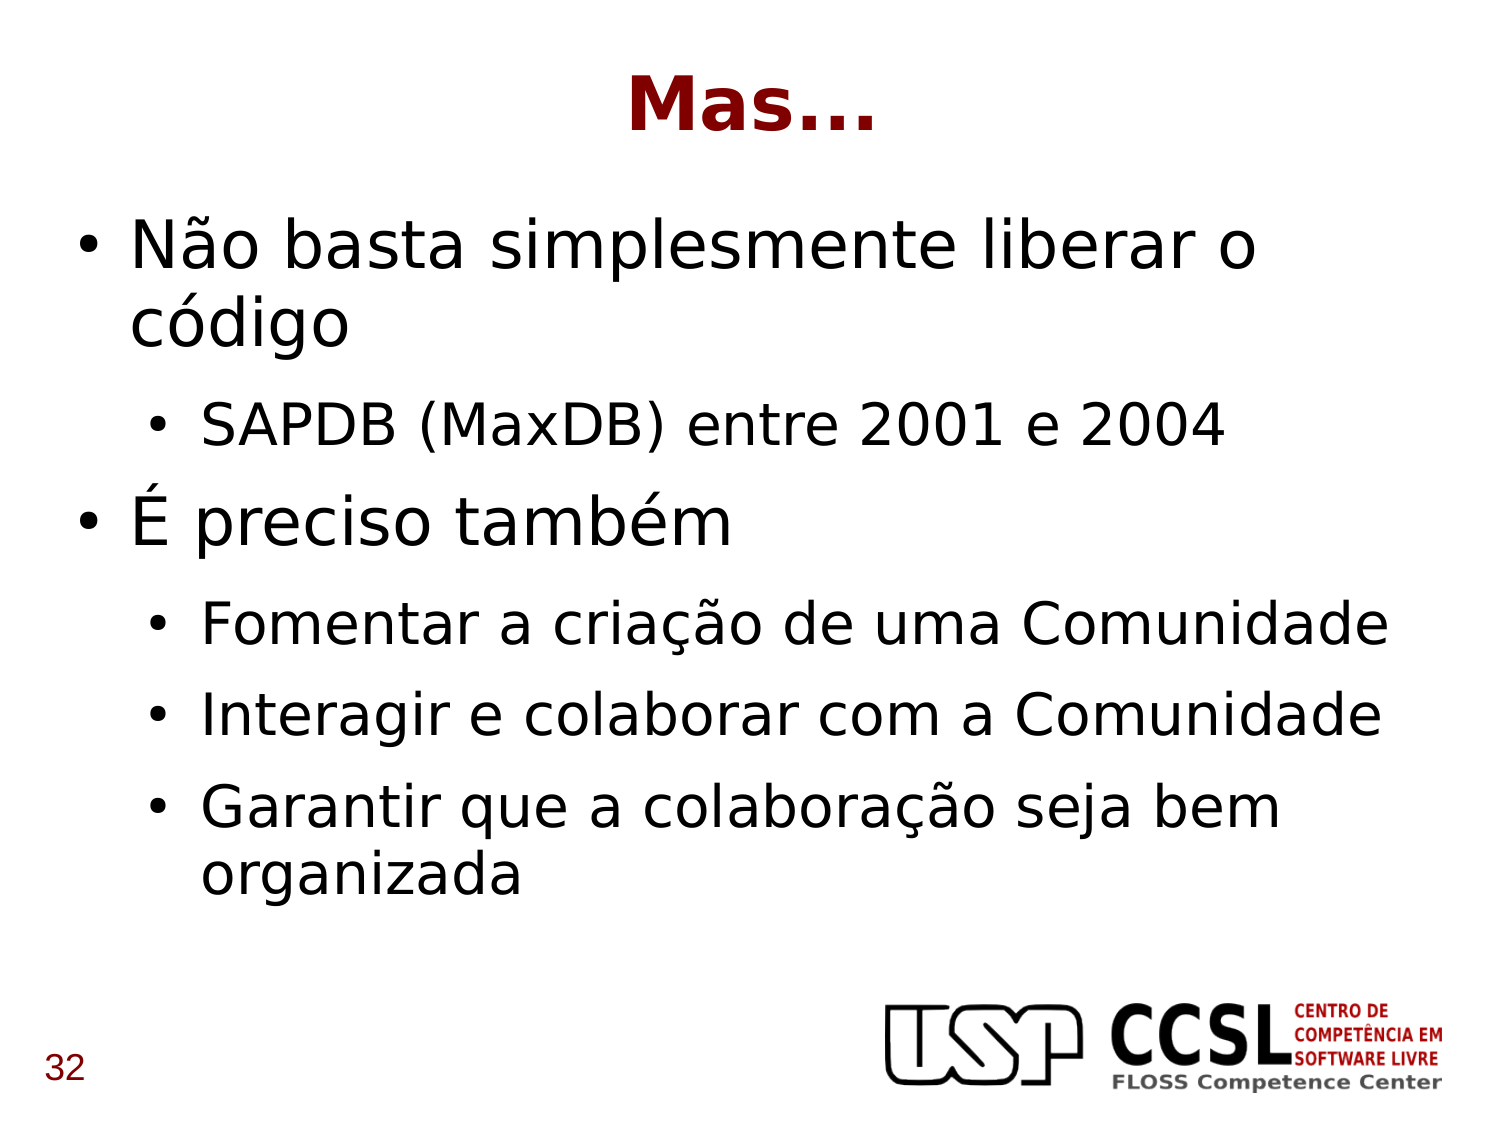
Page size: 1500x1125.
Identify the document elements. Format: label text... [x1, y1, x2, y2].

list Não basta simplesmente liberar o código SAPDB (MaxDB) entre 2001 e 2004 É preciso também Fomentar a criação de uma Comunidade Interagir e colaborar com a Comunidade Garantir que a colaboração seja bem organizada [59, 206, 1447, 950]
title Mas... [59, 29, 1447, 180]
picture [885, 1003, 1442, 1093]
